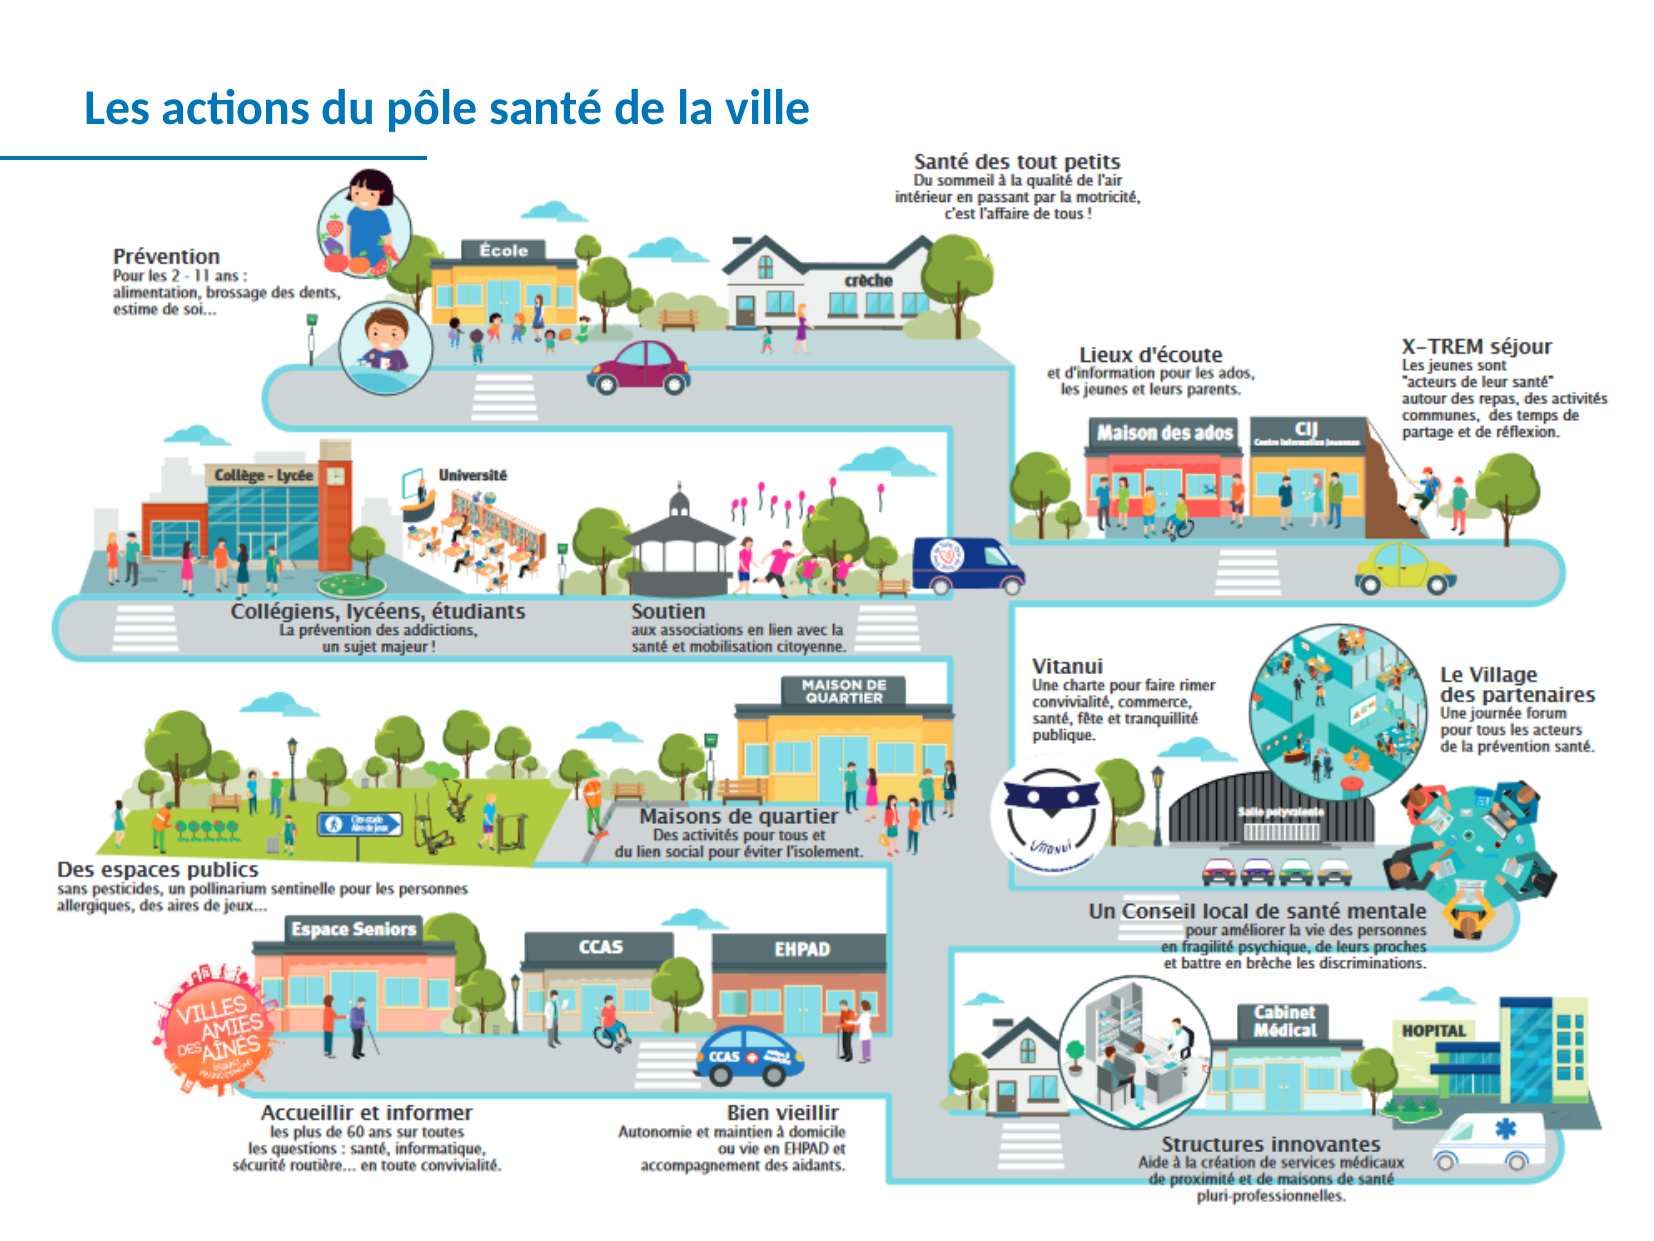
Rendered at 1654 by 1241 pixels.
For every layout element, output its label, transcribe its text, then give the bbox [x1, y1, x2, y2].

picture [47, 146, 1624, 1217]
text_box Les actions du pôle santé de la ville [69, 67, 1268, 143]
